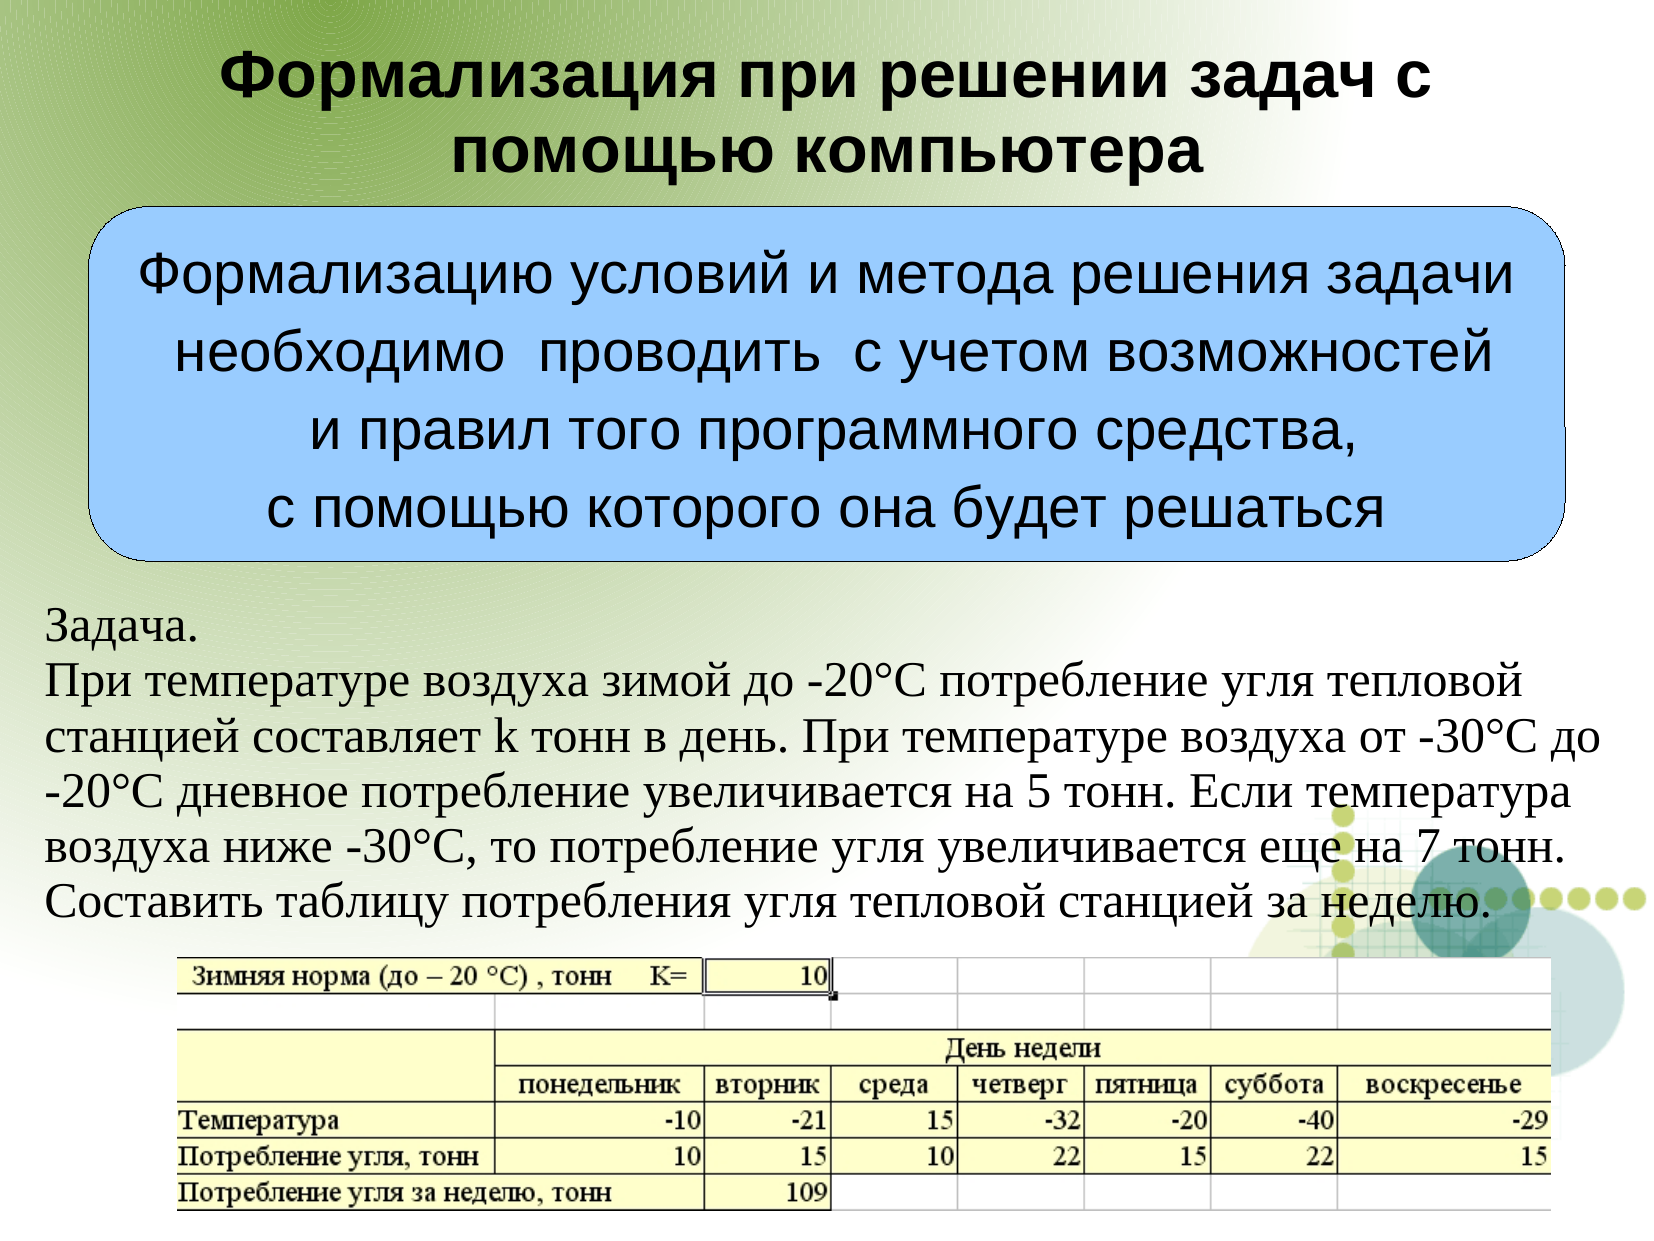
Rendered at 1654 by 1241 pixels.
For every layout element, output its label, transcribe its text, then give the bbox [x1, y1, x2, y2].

text_box Задача. При температуре воздуха зимой до -20°С потребление угля тепловой станцией составляет k тонн в день. При температуре воздуха от -30°С до -20°С дневное потребление увеличивается на 5 тонн. Если температура воздуха ниже -30°С, то потребление угля увеличивается еще на 7 тонн. Составить таблицу потребления угля тепловой станцией за неделю. [29, 589, 1625, 943]
text_box Формализация при решении задач с помощью компьютера [59, 29, 1595, 194]
text_box Формализацию условий и метода решения задачи необходимо проводить с учетом возможностей и правил того программного средства, с помощью которого она будет решаться [88, 206, 1566, 562]
picture [177, 792, 1654, 1211]
